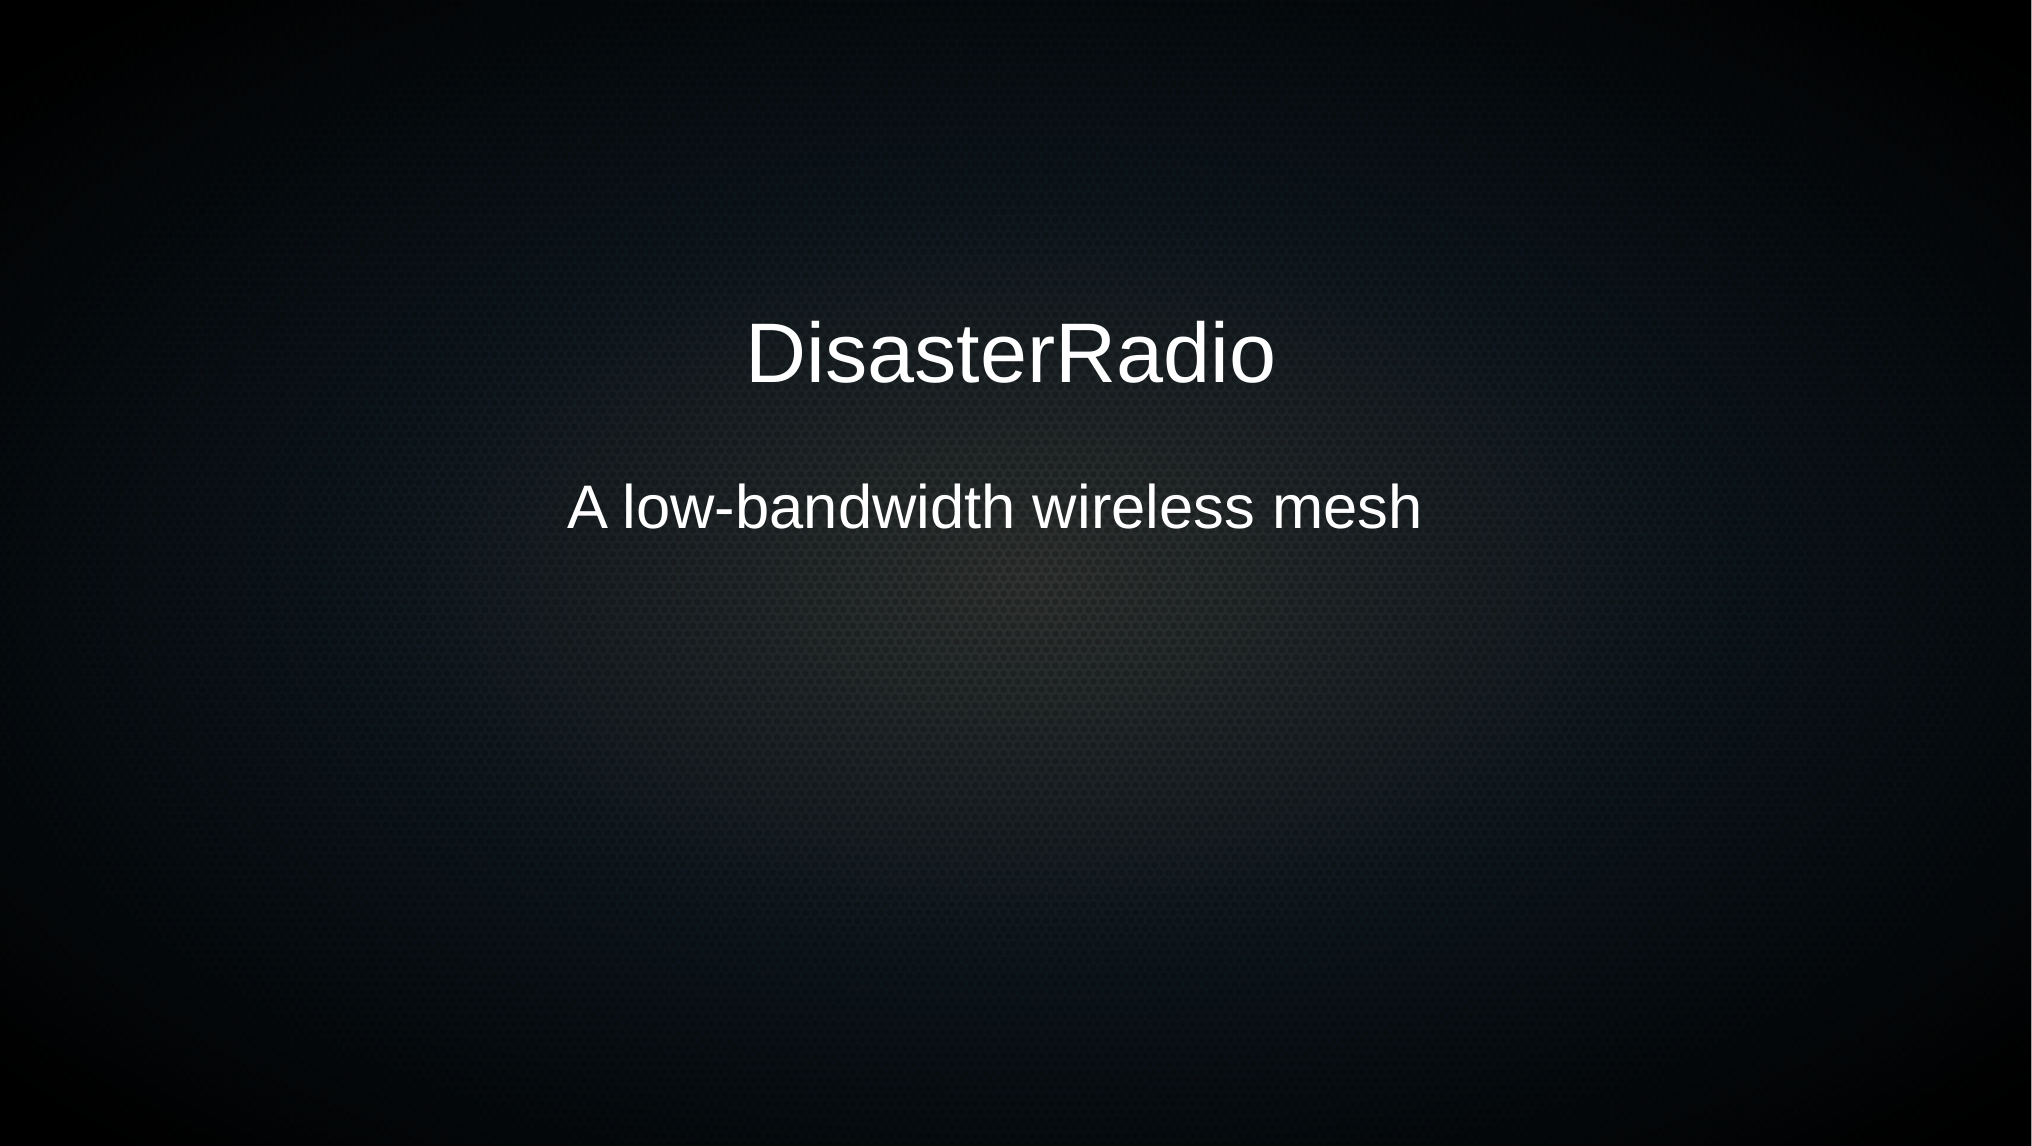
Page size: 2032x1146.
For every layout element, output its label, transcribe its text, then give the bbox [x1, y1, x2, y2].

list A low-bandwidth wireless mesh [101, 472, 1890, 933]
picture [0, 0, 2032, 1146]
title DisasterRadio [96, 257, 1926, 449]
